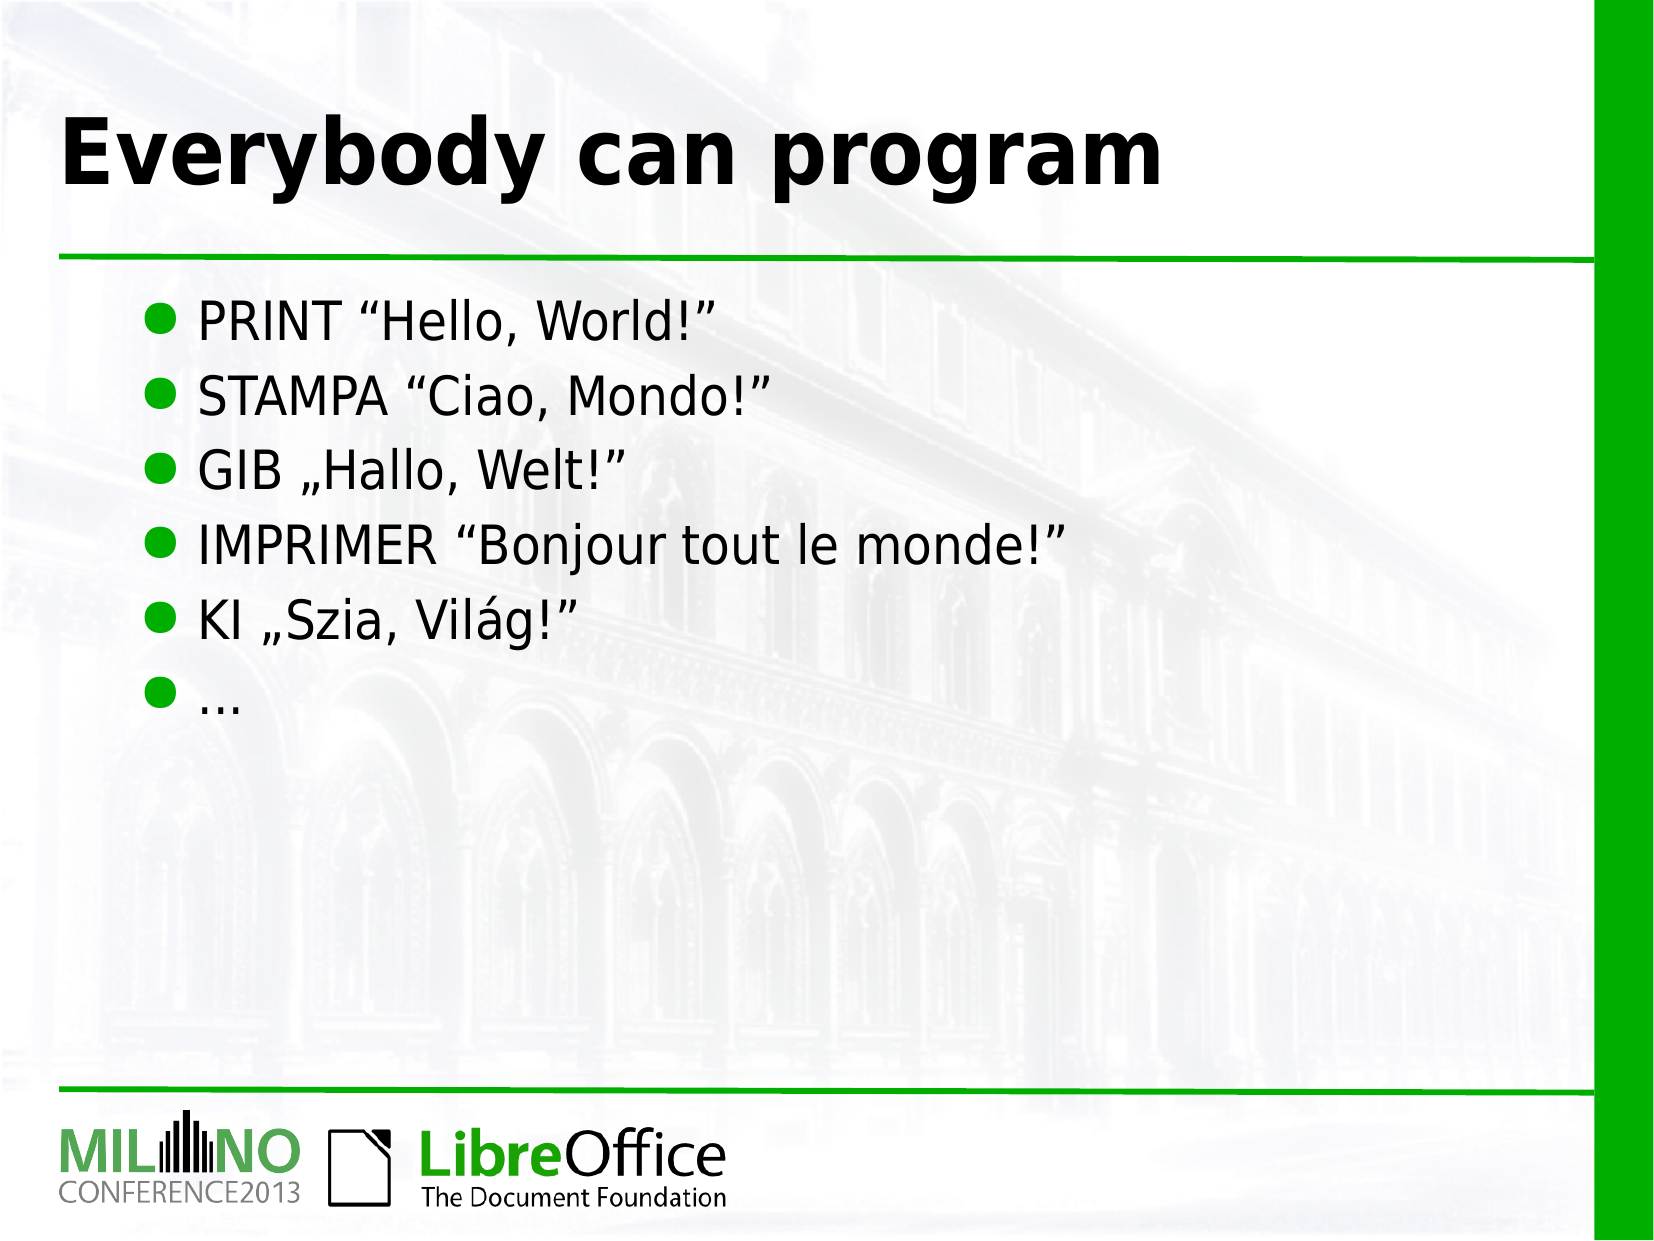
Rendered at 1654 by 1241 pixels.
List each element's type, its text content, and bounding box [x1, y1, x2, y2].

list PRINT “Hello, World!” STAMPA “Ciao, Mondo!” GIB „Hallo, Welt!” IMPRIMER “Bonjour tout le monde!” KI „Szia, Világ!” ... [35, 290, 1524, 1010]
title Everybody can program [59, 49, 1548, 257]
picture [1, 0, 1594, 1241]
